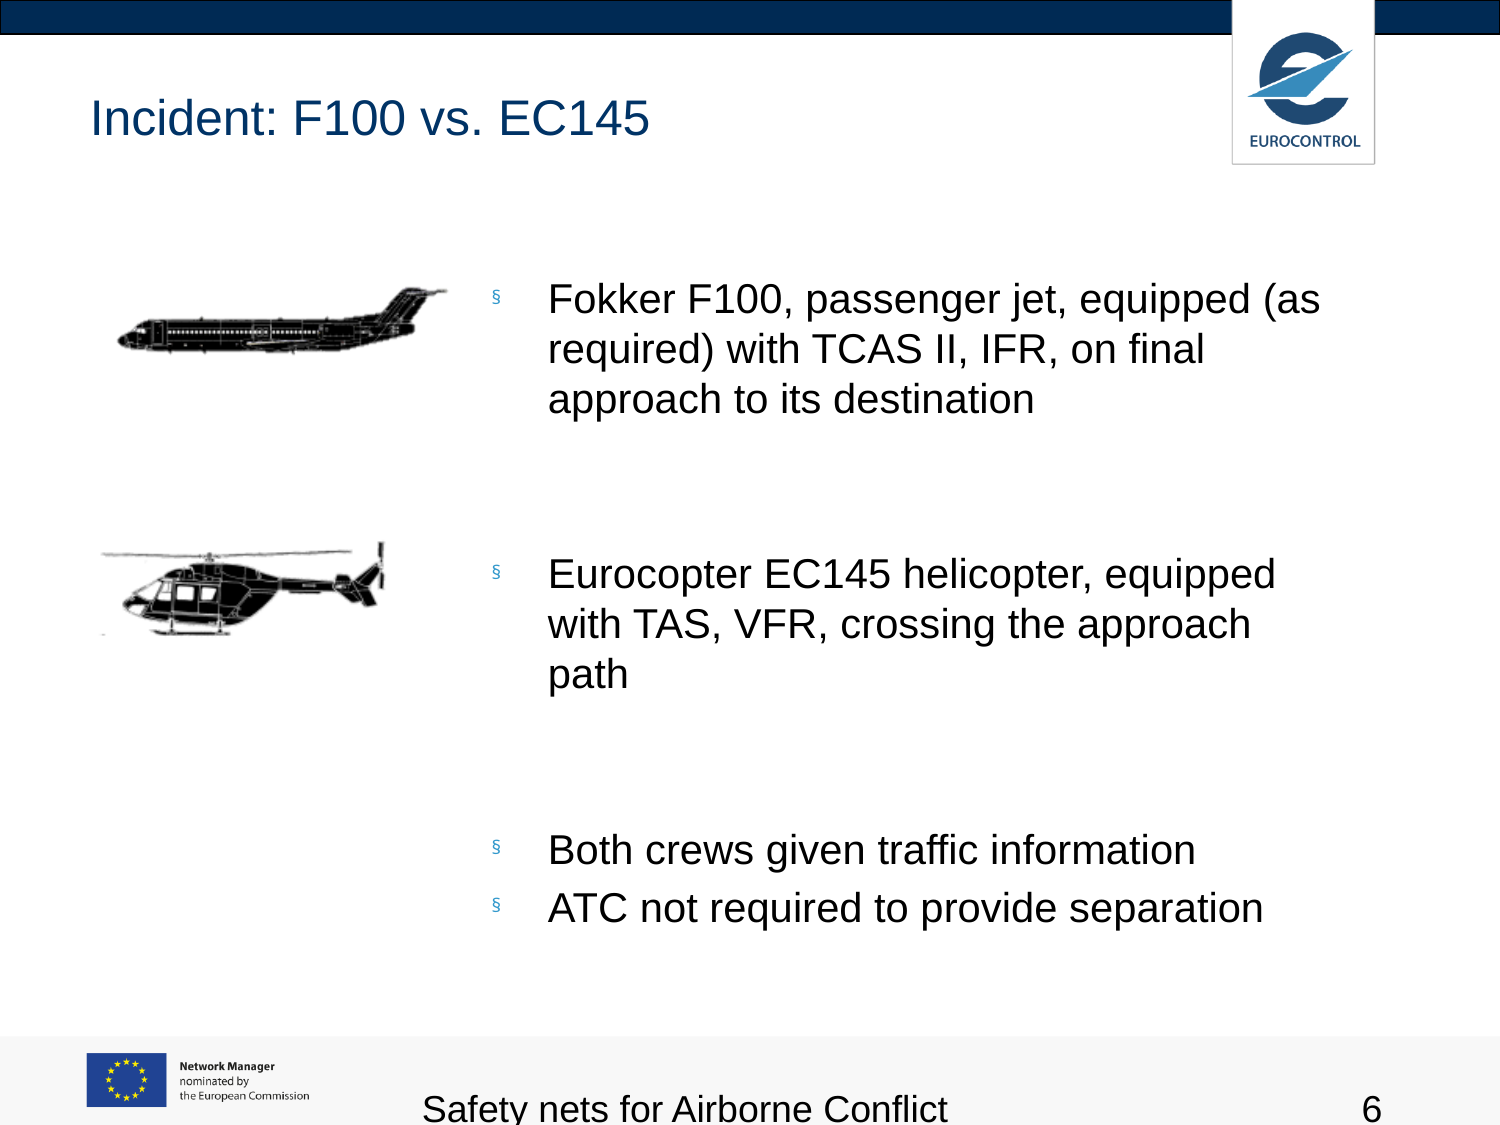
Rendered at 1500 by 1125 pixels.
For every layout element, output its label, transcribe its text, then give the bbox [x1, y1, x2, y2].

picture [85, 1051, 310, 1108]
title Incident: F100 vs. EC145 [75, 78, 1197, 206]
footer Safety nets for Airborne Conflict [407, 1078, 1092, 1123]
list Fokker F100, passenger jet, equipped (as required) with TCAS II, IFR, on final approach to its destination Eurocopter EC145 helicopter, equipped with TAS, VFR, crossing the approach path Both crews given traffic information ATC not required to provide separation [476, 264, 1358, 1004]
picture [1224, 0, 1382, 172]
picture [112, 274, 457, 375]
picture [93, 537, 406, 639]
slide_number <number> [1346, 1078, 1425, 1123]
